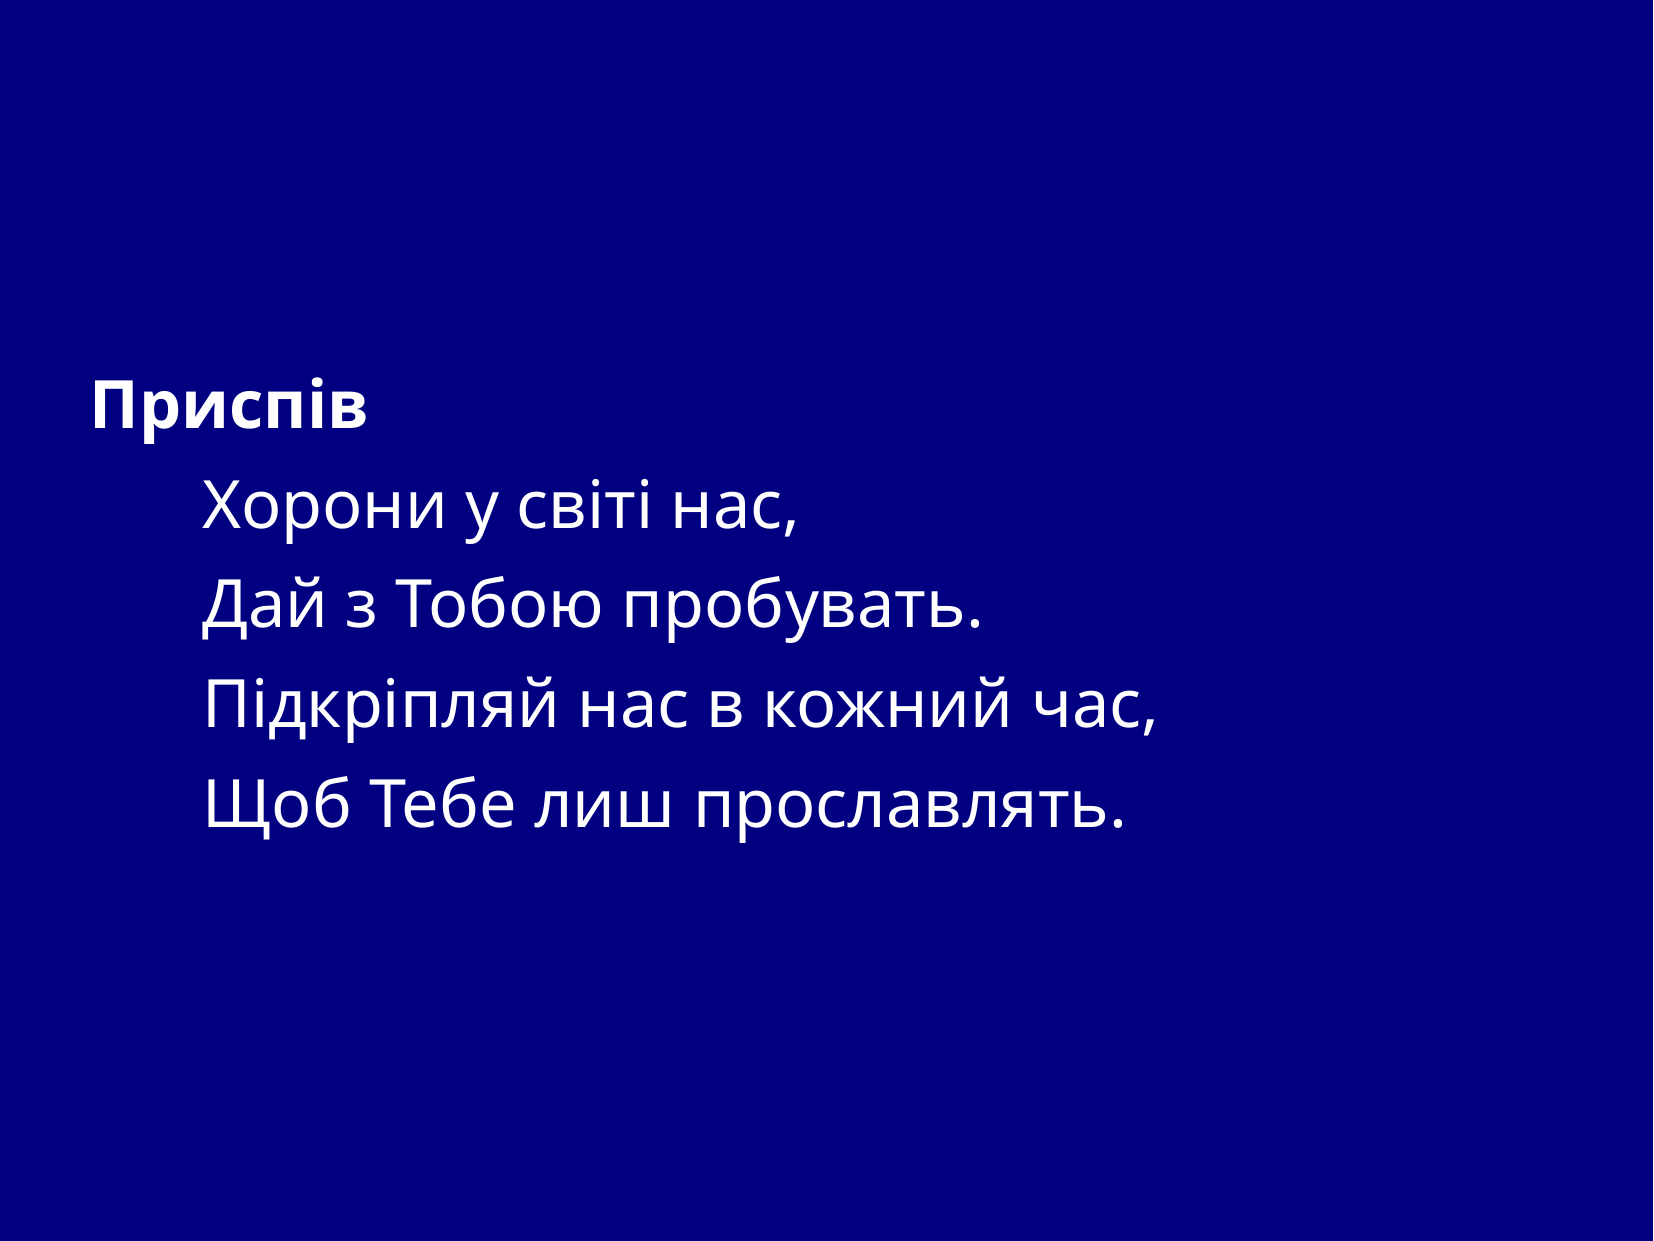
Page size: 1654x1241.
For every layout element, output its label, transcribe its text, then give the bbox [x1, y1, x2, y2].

text_box Приспів Хорони у світі нас, Дай з Тобою пробувать. Підкріпляй нас в кожний час, Щоб Тебе лиш прославлять. [75, 150, 1576, 1163]
